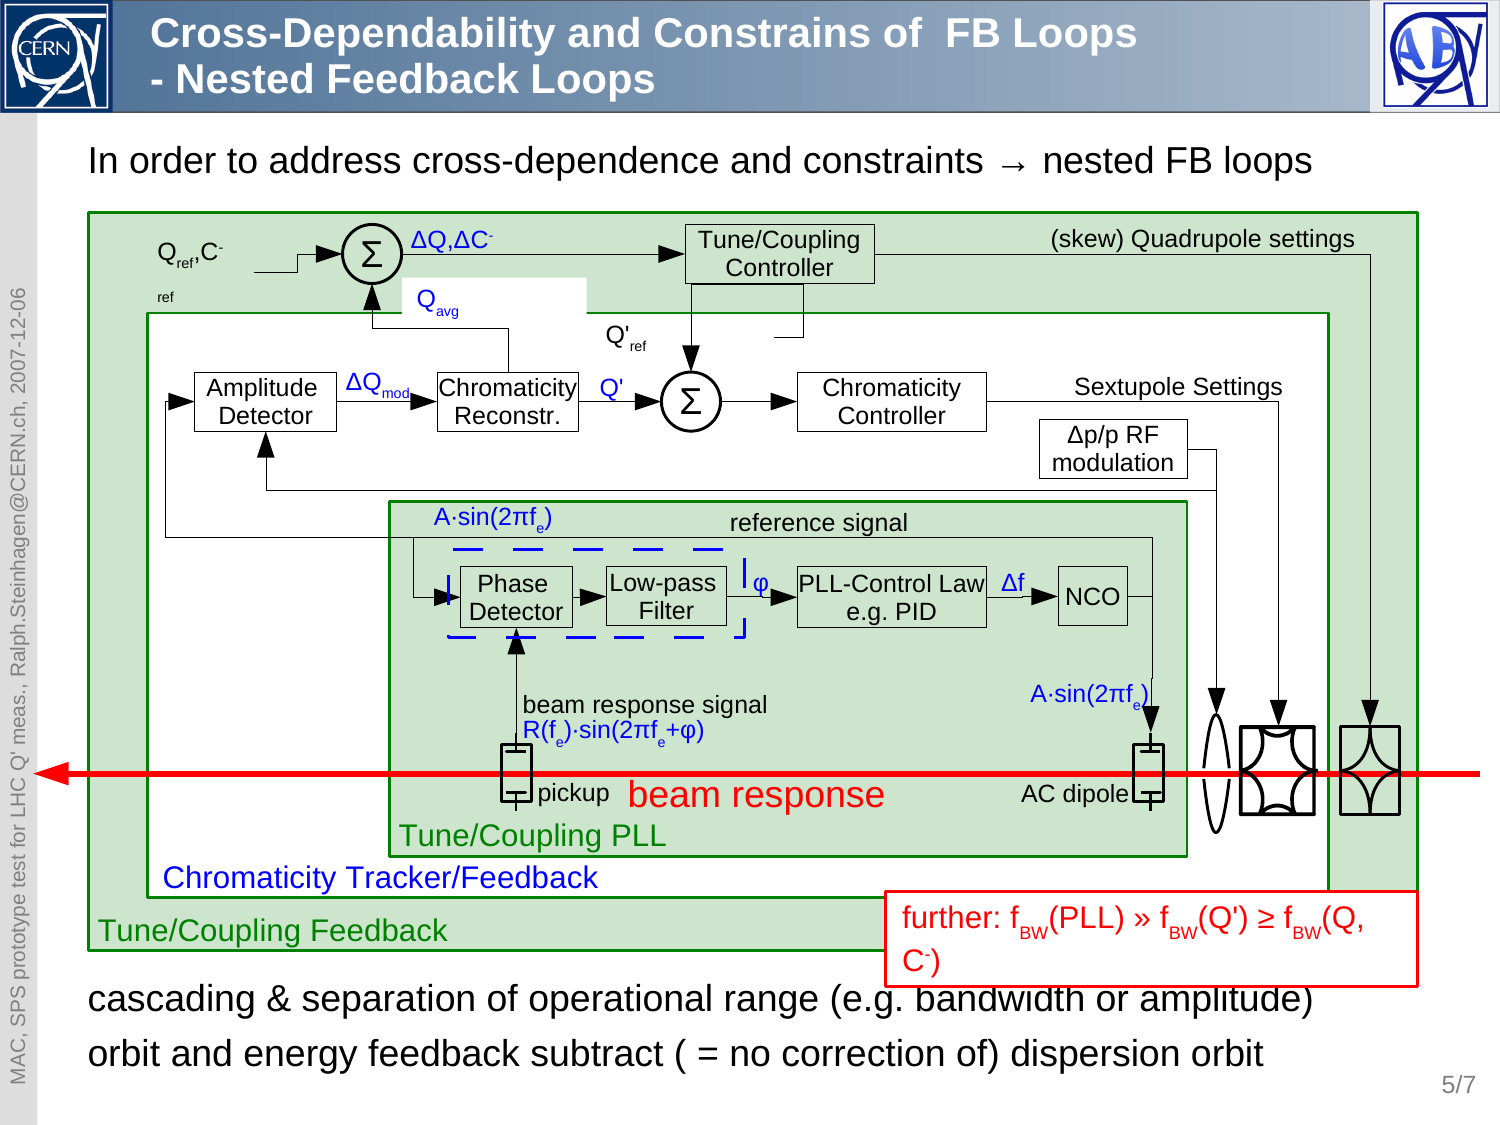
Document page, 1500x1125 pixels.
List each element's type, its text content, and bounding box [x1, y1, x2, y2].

list In order to address cross-dependence and constraints → nested FB loops [87, 137, 1438, 207]
text_box [1342, 777, 1368, 813]
text_box Δp/p RF modulation [1039, 419, 1188, 479]
text_box Tune/Coupling Feedback [82, 905, 454, 956]
text_box [517, 597, 1151, 771]
text_box AC dipole [1006, 772, 1143, 816]
text_box [88, 212, 1418, 771]
text_box [1342, 728, 1368, 768]
text_box reference signal [715, 538, 969, 544]
text_box NCO [1058, 566, 1128, 626]
text_box ΔQmod [330, 360, 424, 410]
text_box Chromaticity Tracker/Feedback [147, 852, 603, 903]
text_box (skew) Quadrupole settings [1035, 217, 1366, 260]
text_box further: fBW(PLL) » fBW(Q') ≥ fBW(Q, C-) [885, 891, 1418, 952]
text_box Tune/Coupling Controller [685, 224, 875, 284]
text_box [503, 777, 522, 800]
text_box Low-pass Filter [606, 566, 727, 626]
text_box [1135, 746, 1162, 771]
text_box beam response signal [507, 683, 779, 727]
text_box Δf [986, 561, 1039, 604]
text_box [503, 746, 530, 771]
text_box Q' [584, 366, 639, 410]
text_box A∙sin(2πfe) [419, 538, 566, 545]
text_box Σ [661, 372, 721, 432]
text_box Chromaticity Controller [797, 372, 987, 432]
text_box Σ [342, 224, 401, 284]
text_box [373, 255, 691, 401]
text_box Tune/Coupling PLL [383, 811, 676, 861]
text_box A∙sin(2πfe) [1015, 672, 1162, 722]
text_box A∙sin(2πfe) [419, 495, 566, 537]
picture [0, 0, 113, 113]
text_box pickup [522, 771, 696, 814]
text_box [88, 255, 1418, 951]
text_box [1360, 777, 1380, 795]
text_box Sextupole Settings [1059, 364, 1295, 408]
text_box [414, 538, 1151, 597]
text_box [1372, 728, 1398, 768]
text_box Qavg [401, 277, 474, 327]
text_box Chromaticity Reconstr. [437, 372, 579, 432]
text_box [1372, 777, 1398, 813]
text_box Q'ref [590, 313, 662, 362]
text_box Qref,C-ref [142, 230, 254, 280]
text_box Amplitude Detector [194, 372, 337, 432]
picture [1382, 1, 1489, 108]
list cascading & separation of operational range (e.g. bandwidth or amplitude) orbit and energy feedback subtract ( = no correction of) dispersion orbit [87, 976, 1438, 1075]
text_box φ [738, 561, 784, 604]
text_box [517, 803, 522, 811]
text_box [1350, 746, 1390, 771]
text_box Phase Detector [460, 566, 573, 628]
title Cross-Dependability and Constrains of FB Loops - Nested Feedback Loops [150, 7, 1329, 106]
text_box [1152, 794, 1162, 800]
text_box ΔQ,ΔC- [395, 218, 507, 262]
text_box [1143, 777, 1162, 791]
text_box R(fe)∙sin(2πfe+φ) [507, 727, 717, 758]
text_box PLL-Control Law e.g. PID [797, 566, 987, 628]
text_box reference signal [715, 500, 969, 537]
